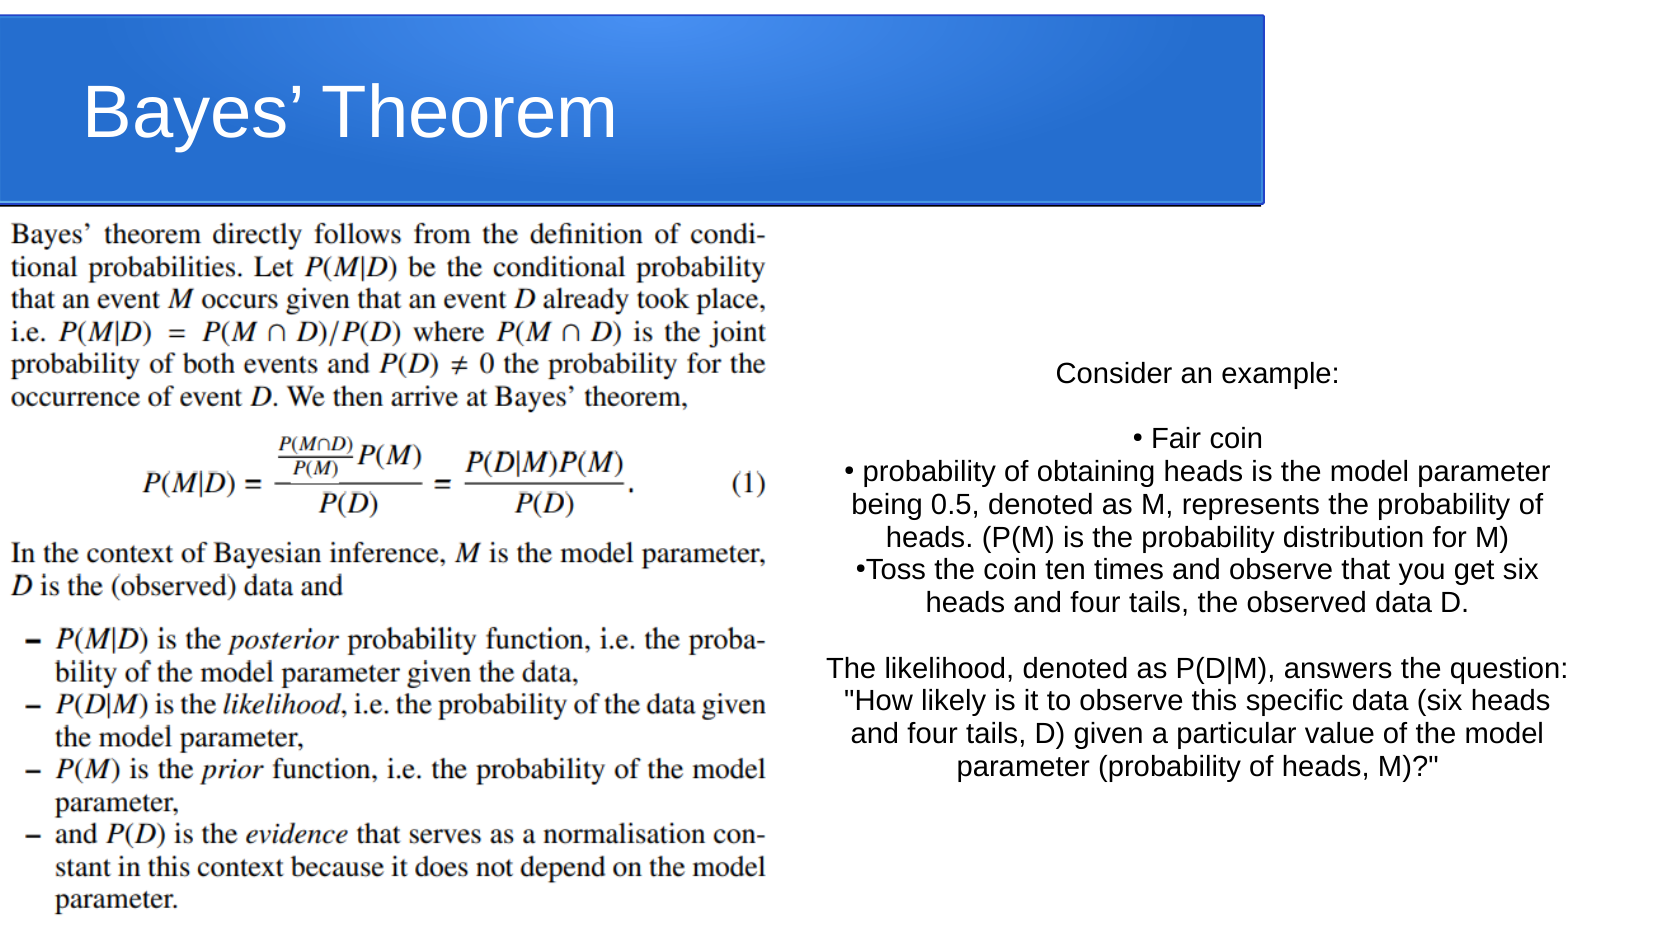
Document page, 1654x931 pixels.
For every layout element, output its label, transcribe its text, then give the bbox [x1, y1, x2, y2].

title Bayes’ Theorem [82, 35, 1235, 189]
subtitle Consider an example: Fair coin probability of obtaining heads is the model parameter being 0.5, denoted as M, represents the probability of heads. (P(M) is the probability distribution for M) Toss the coin ten times and observe that you get six heads and four tails, the observed data D. The likelihood, denoted as P(D|M), answers the question: "How likely is it to observe this specific data (six heads and four tails, D) given a particular value of the model parameter (probability of heads, M)?" [825, 224, 1571, 915]
picture [0, 209, 799, 927]
